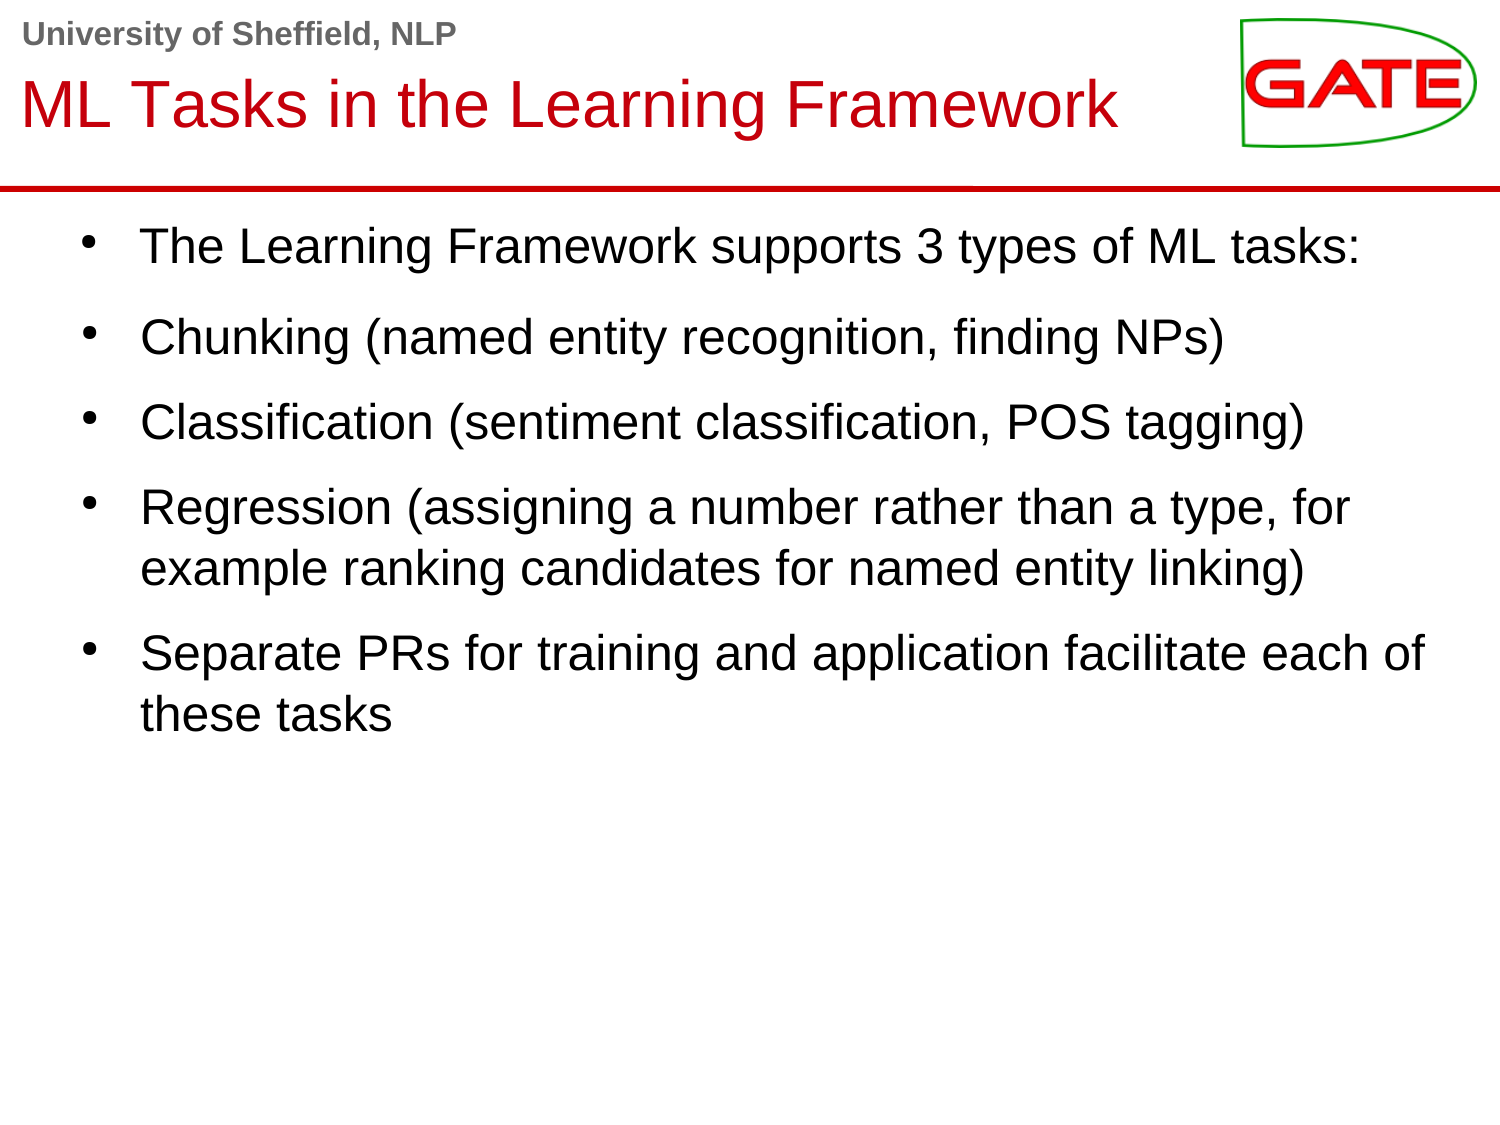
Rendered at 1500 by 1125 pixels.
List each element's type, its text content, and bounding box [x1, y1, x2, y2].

title ML Tasks in the Learning Framework [20, 45, 1240, 166]
list The Learning Framework supports 3 types of ML tasks: Chunking (named entity recognition, finding NPs) Classification (sentiment classification, POS tagging) Regression (assigning a number rather than a type, for example ranking candidates for named entity linking) Separate PRs for training and application facilitate each of these tasks [23, 212, 1477, 1063]
picture [1240, 18, 1477, 148]
